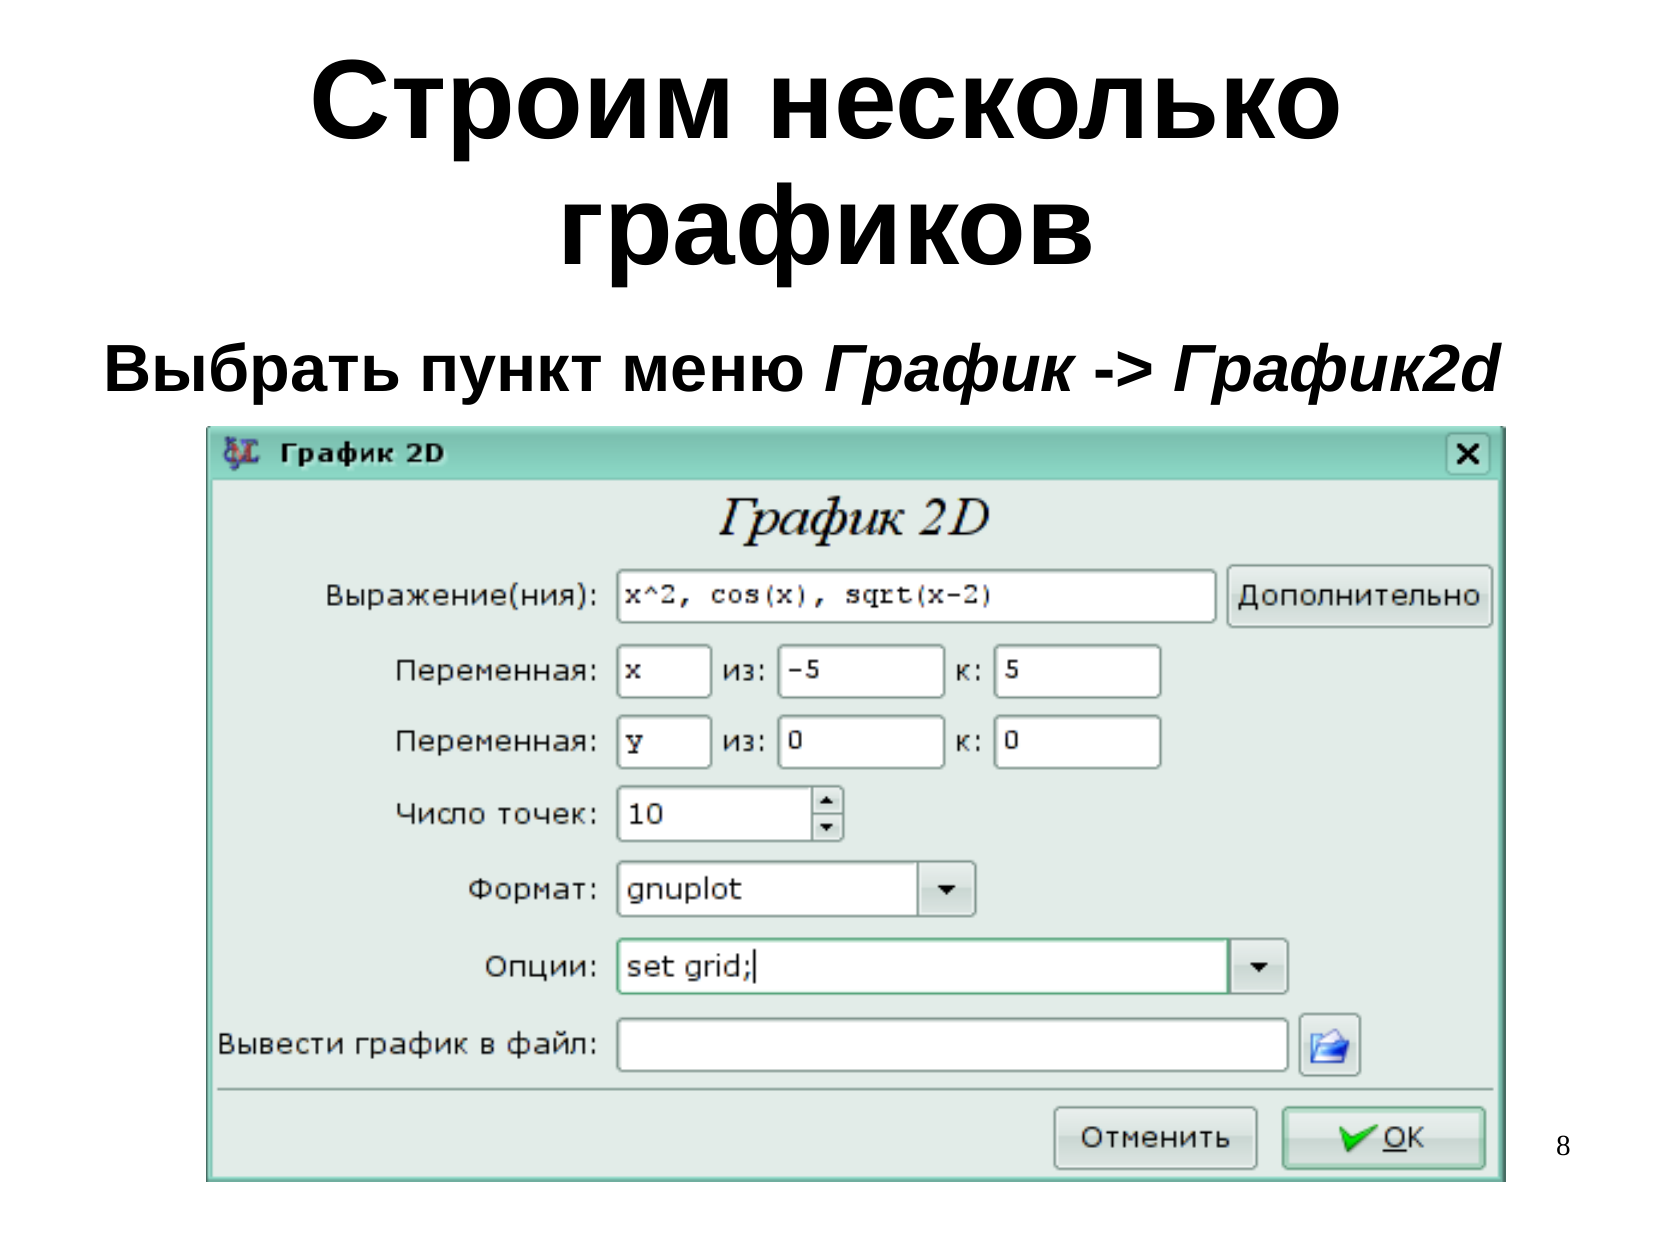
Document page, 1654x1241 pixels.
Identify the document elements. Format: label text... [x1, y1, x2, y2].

picture [206, 426, 1506, 1182]
text_box Выбрать пункт меню График -> График2d [88, 323, 1595, 414]
text_box Строим несколько графиков [29, 29, 1625, 296]
